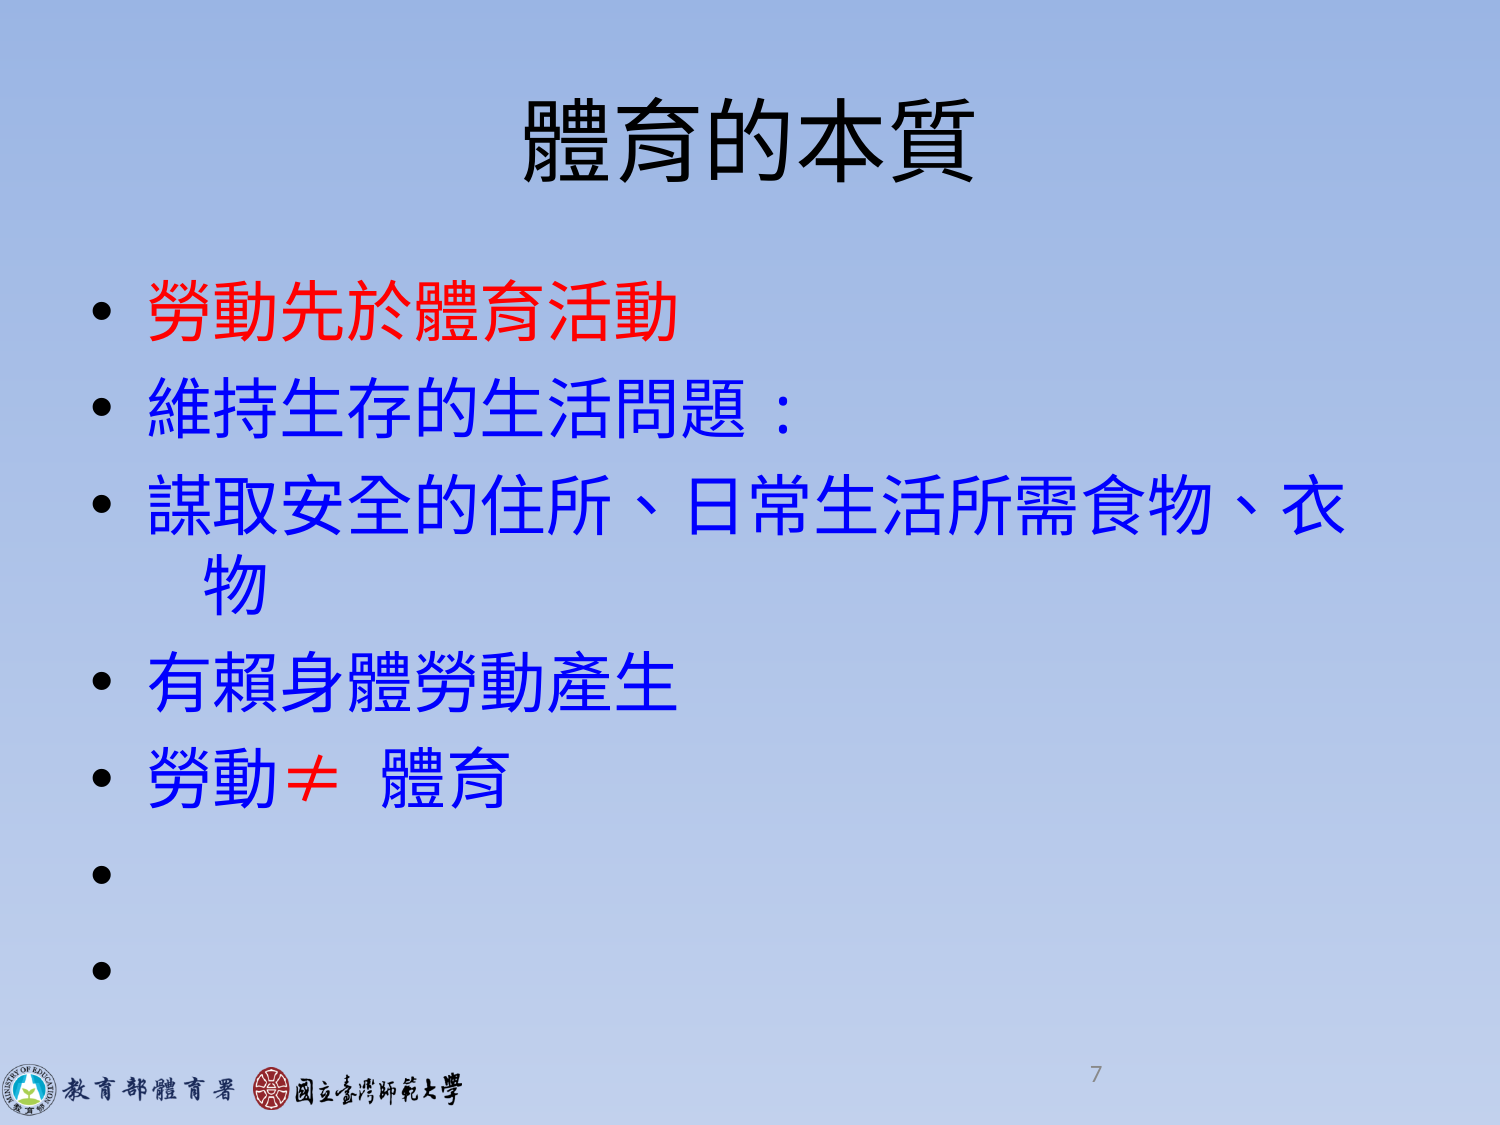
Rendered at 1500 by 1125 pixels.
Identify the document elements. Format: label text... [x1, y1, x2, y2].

text_box [1074, 1042, 1426, 1103]
list 勞動先於體育活動 維持生存的生活問題: 謀取安全的住所、日常生活所需食物、衣物 有賴身體勞動產生 勞動≠ 體育 [75, 262, 1426, 1005]
title 體育的本質 [75, 45, 1426, 233]
